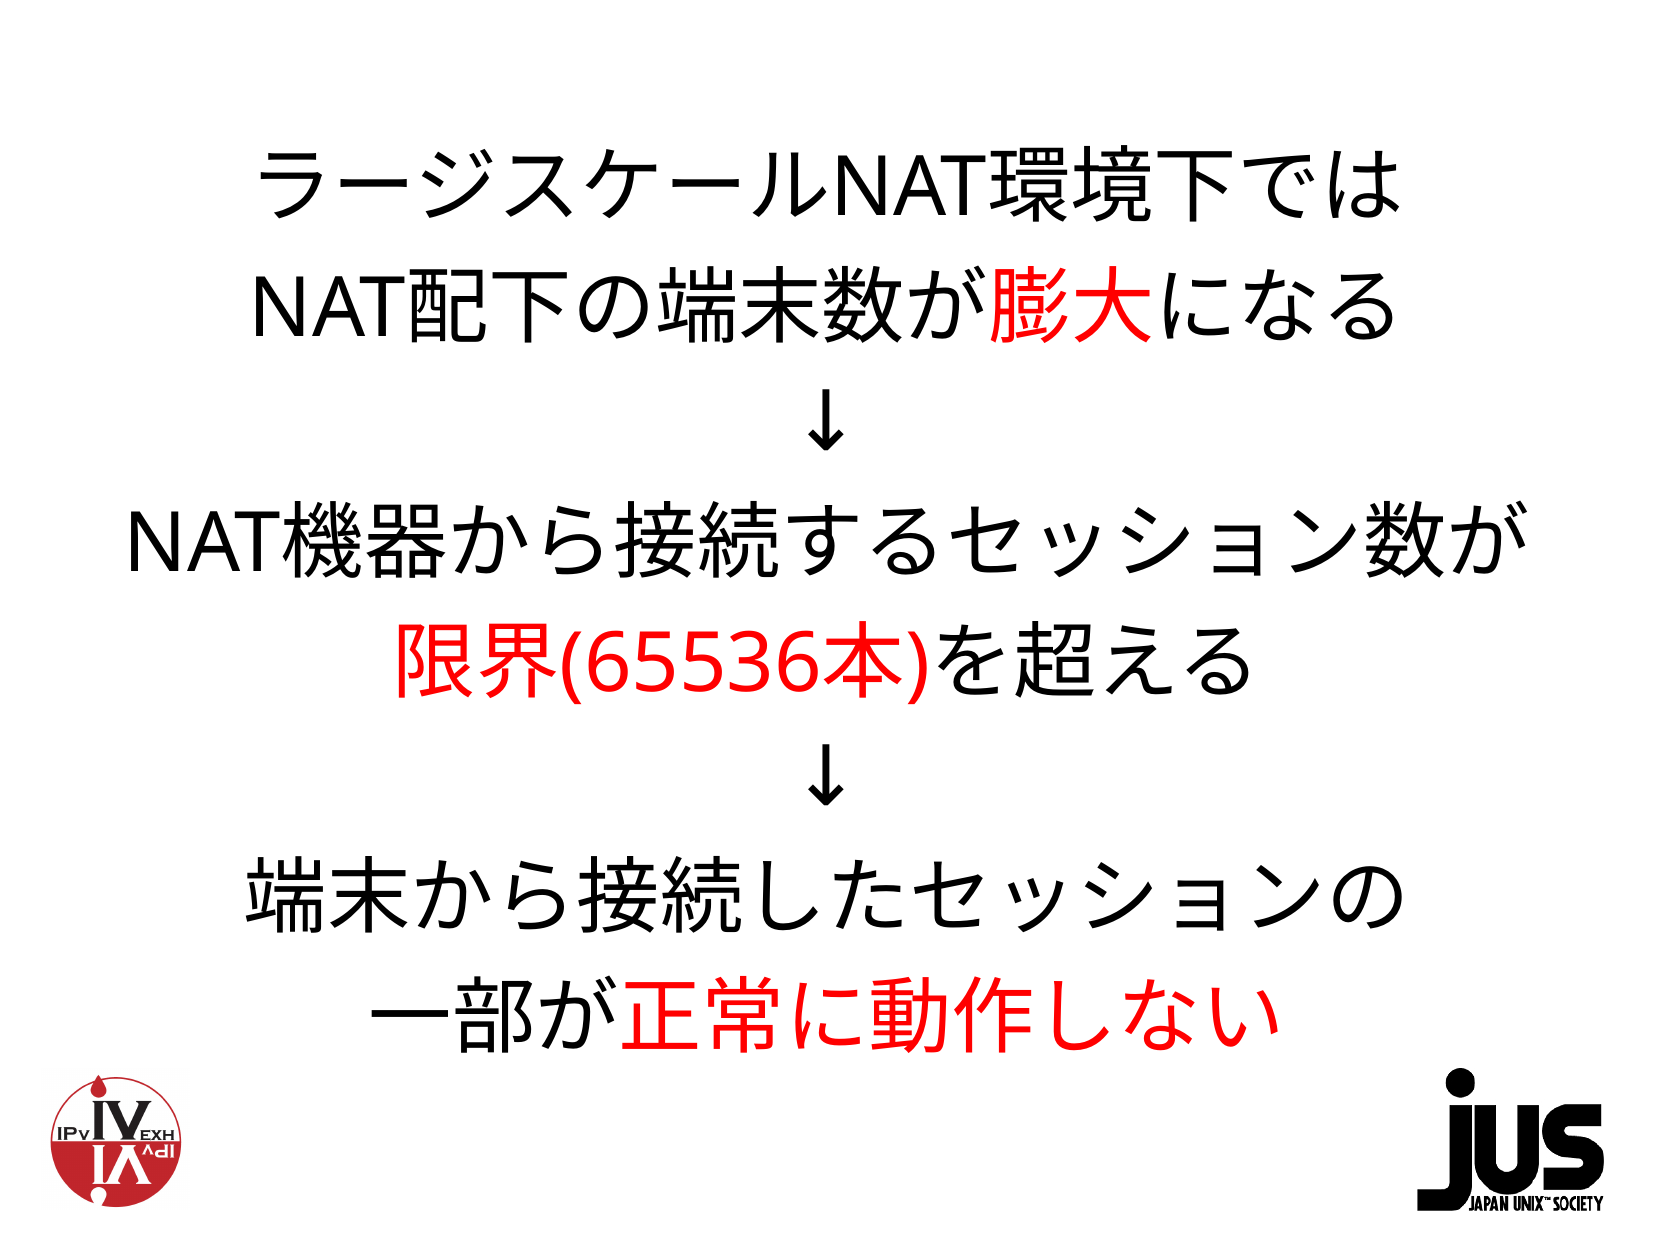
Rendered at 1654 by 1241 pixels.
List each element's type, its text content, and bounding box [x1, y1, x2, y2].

picture [1417, 1068, 1604, 1211]
subtitle ラージスケールNAT環境下では NAT配下の端末数が膨大になる ↓ NAT機器から接続するセッション数が 限界(65536本)を超える ↓ 端末から接続したセッションの 一部が正常に動作しない [82, 88, 1571, 1102]
picture [41, 1068, 190, 1210]
